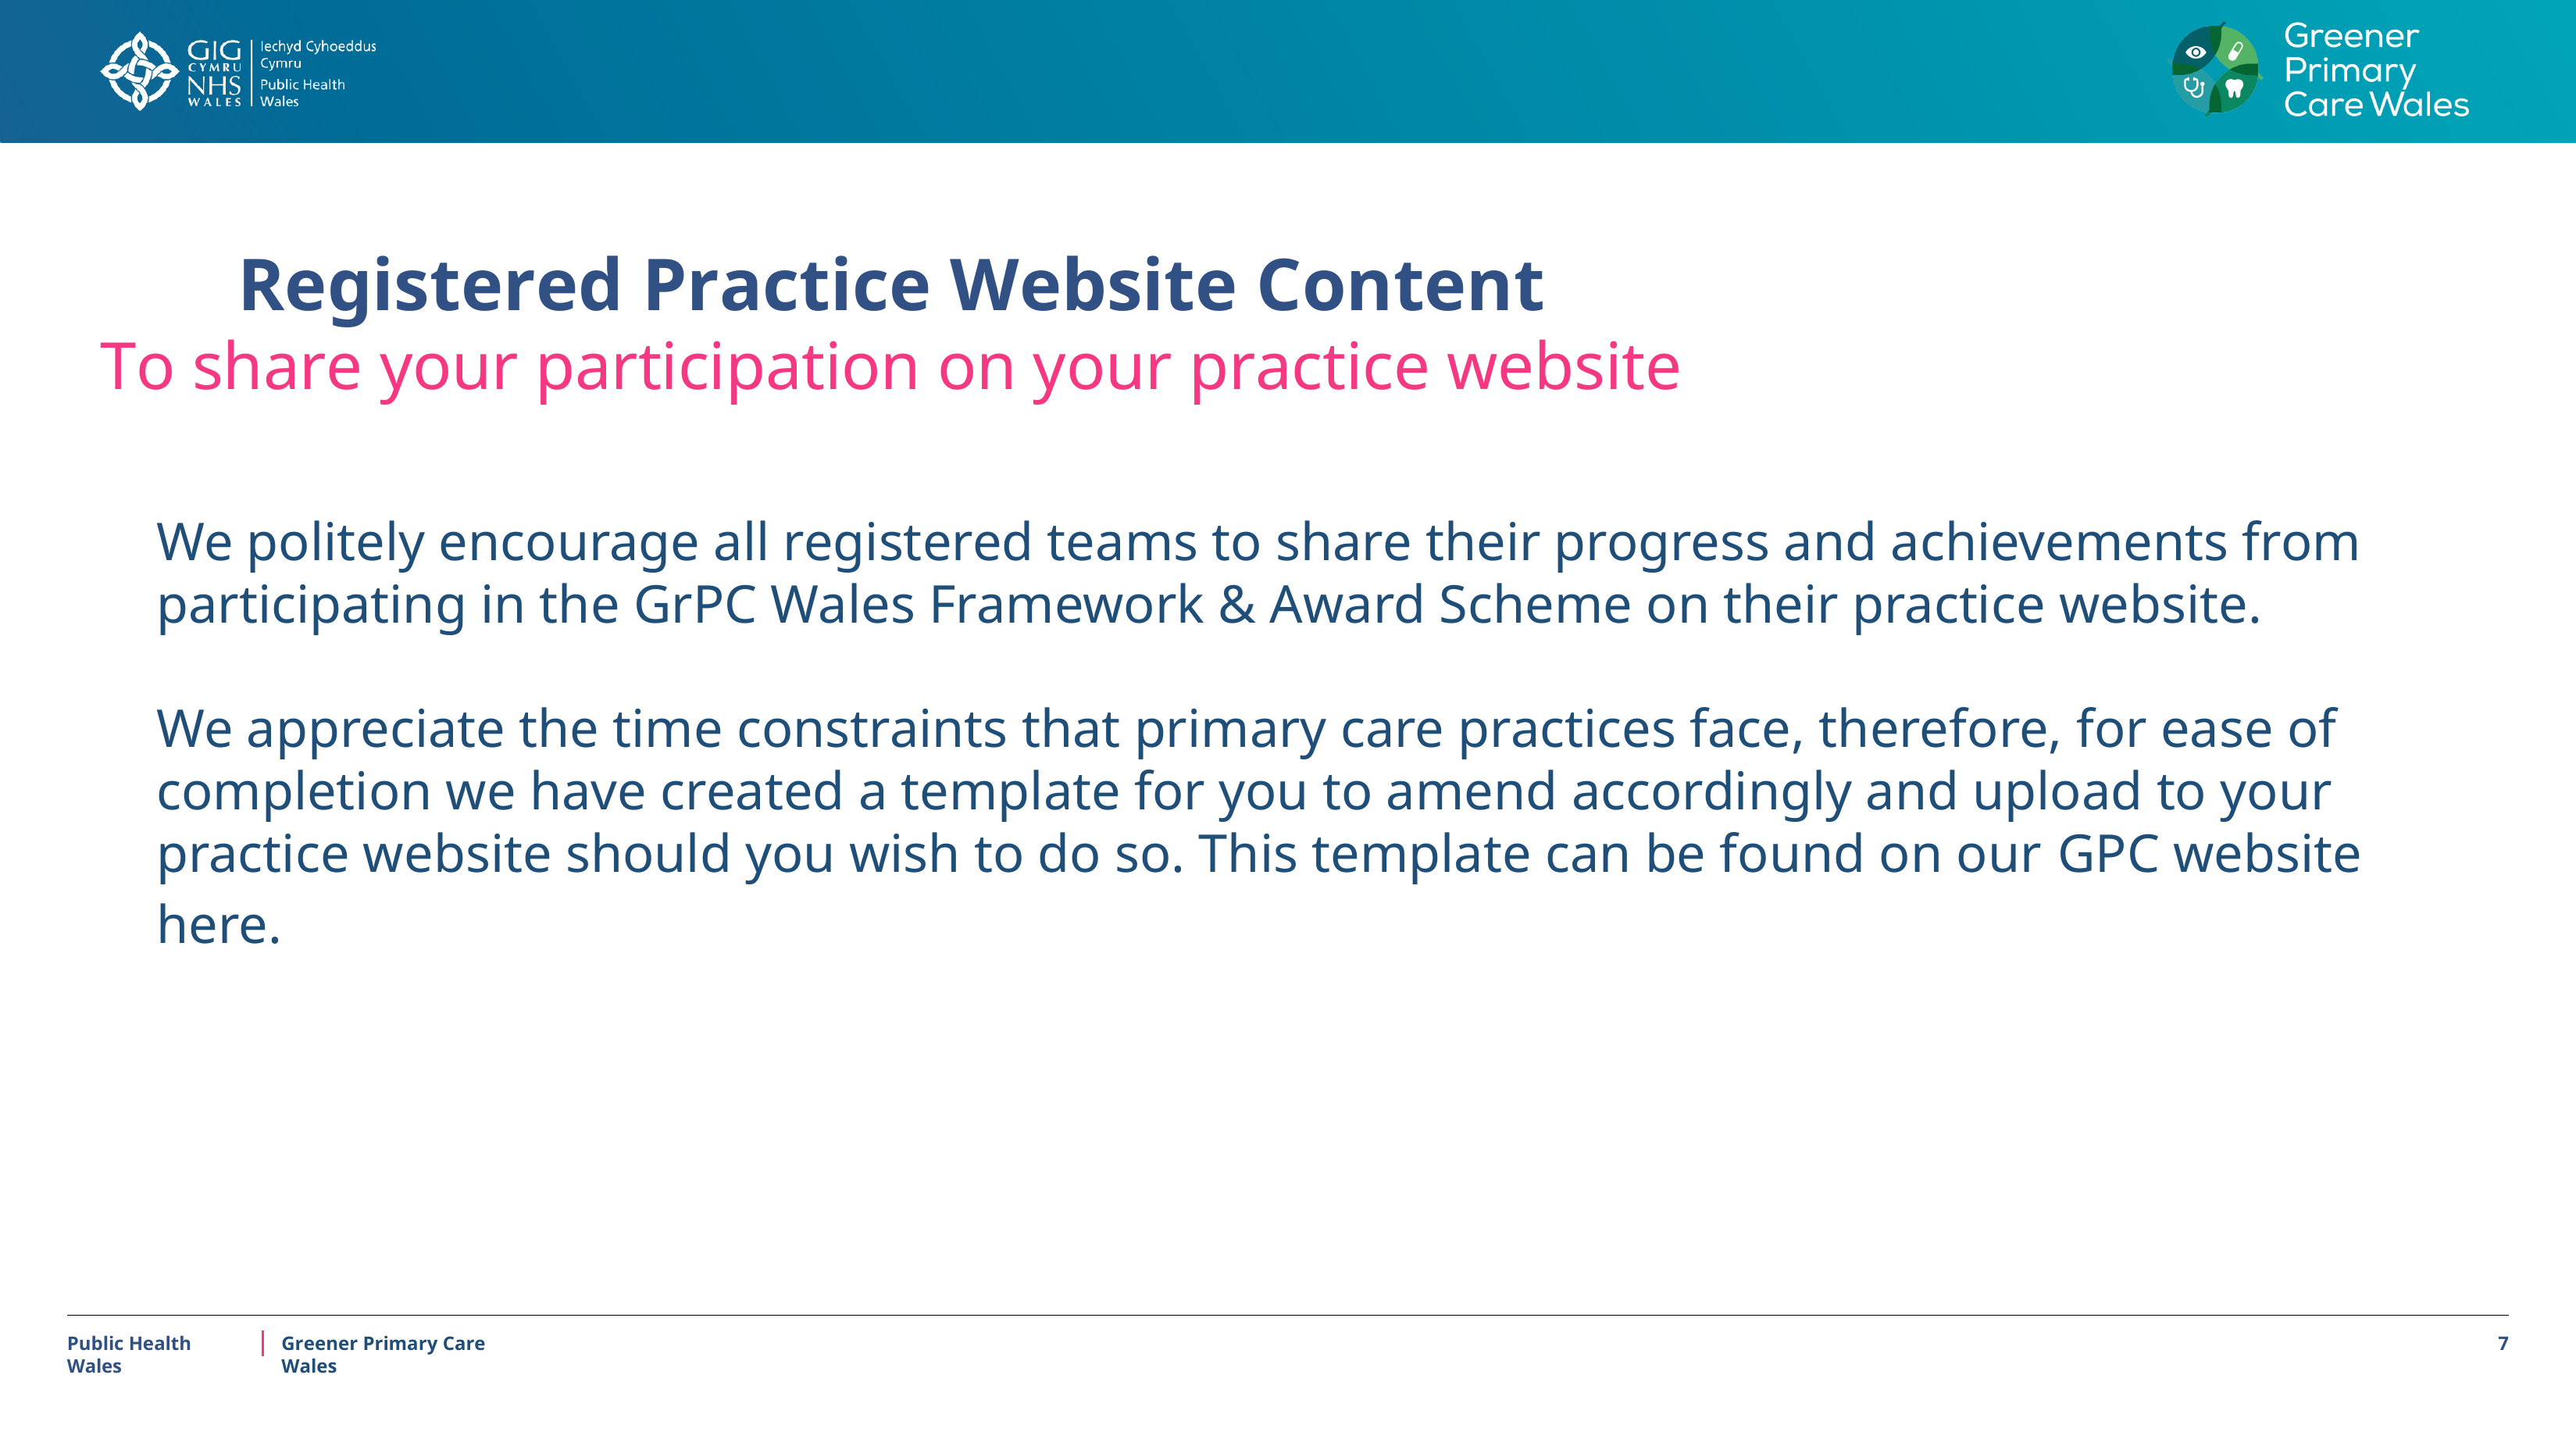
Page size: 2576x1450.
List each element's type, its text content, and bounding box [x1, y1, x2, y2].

title Registered Practice Website Content To share your participation on your practice website [98, 237, 2196, 580]
picture [2143, 0, 2494, 173]
text_box Greener Primary Care Wales [280, 1331, 543, 1355]
text_box We politely encourage all registered teams to share their progress and achievements from participating in the GrPC Wales Framework & Award Scheme on their practice website. We appreciate the time constraints that primary care practices face, therefore, for ease of completion we have created a template for you to amend accordingly and upload to your practice website should you wish to do so. This template can be found on our GPC website here. [156, 506, 2396, 997]
text_box [2493, 1331, 2516, 1356]
text_box Public Health Wales [65, 1331, 248, 1356]
